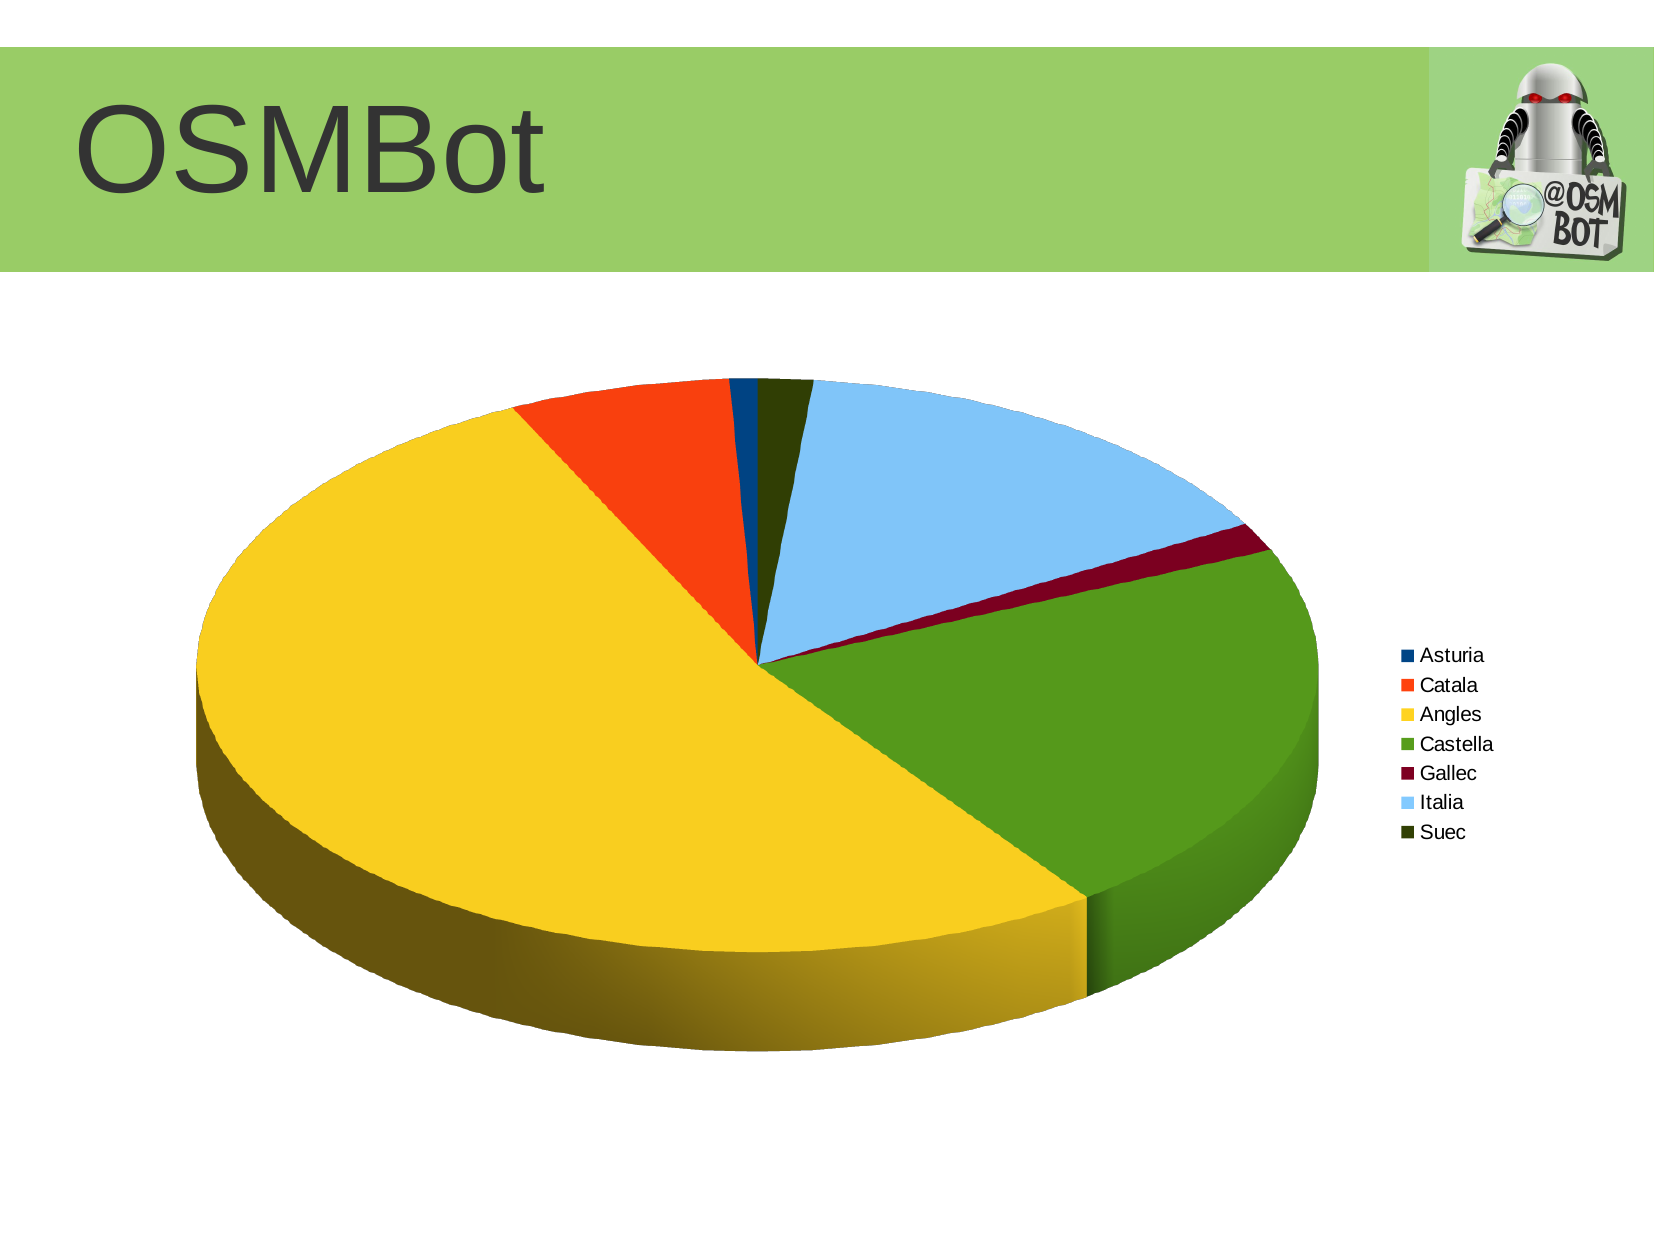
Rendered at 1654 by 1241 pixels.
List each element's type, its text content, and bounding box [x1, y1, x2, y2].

text_box [0, 47, 1429, 272]
picture [1429, 47, 1654, 272]
text_box OSMBot [59, 71, 1429, 227]
chart [165, 283, 1513, 1205]
